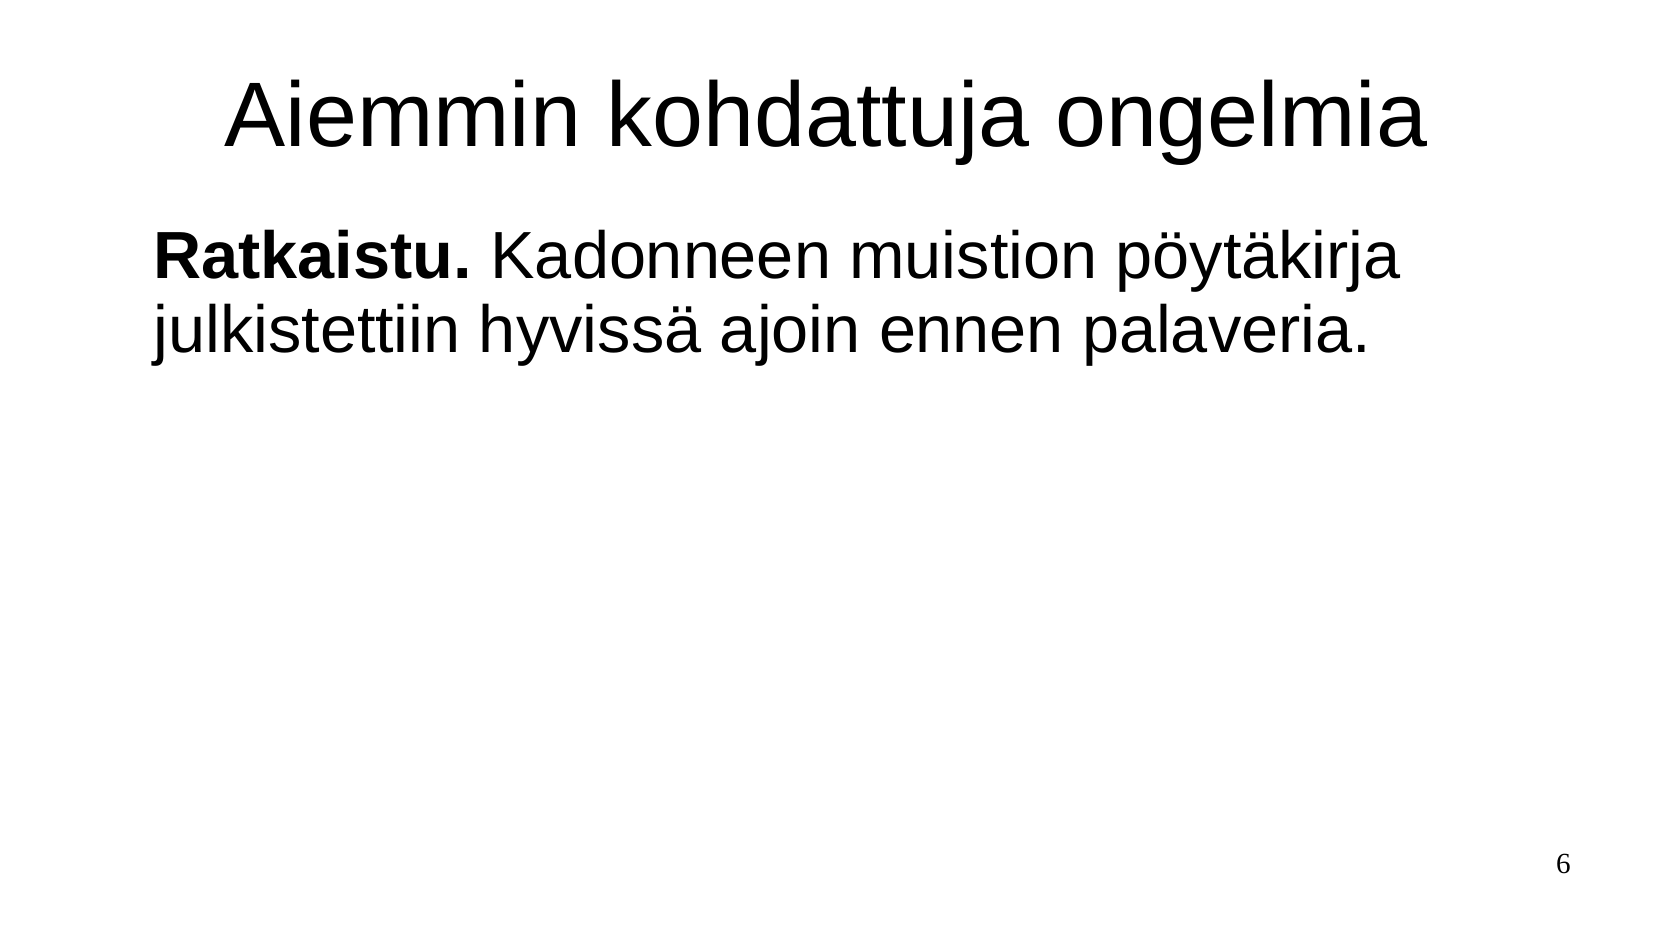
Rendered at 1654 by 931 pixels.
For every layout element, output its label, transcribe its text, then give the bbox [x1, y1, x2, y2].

list Ratkaistu. Kadonneen muistion pöytäkirja julkistettiin hyvissä ajoin ennen palaveria. [82, 217, 1571, 758]
title Aiemmin kohdattuja ongelmia [82, 37, 1571, 193]
